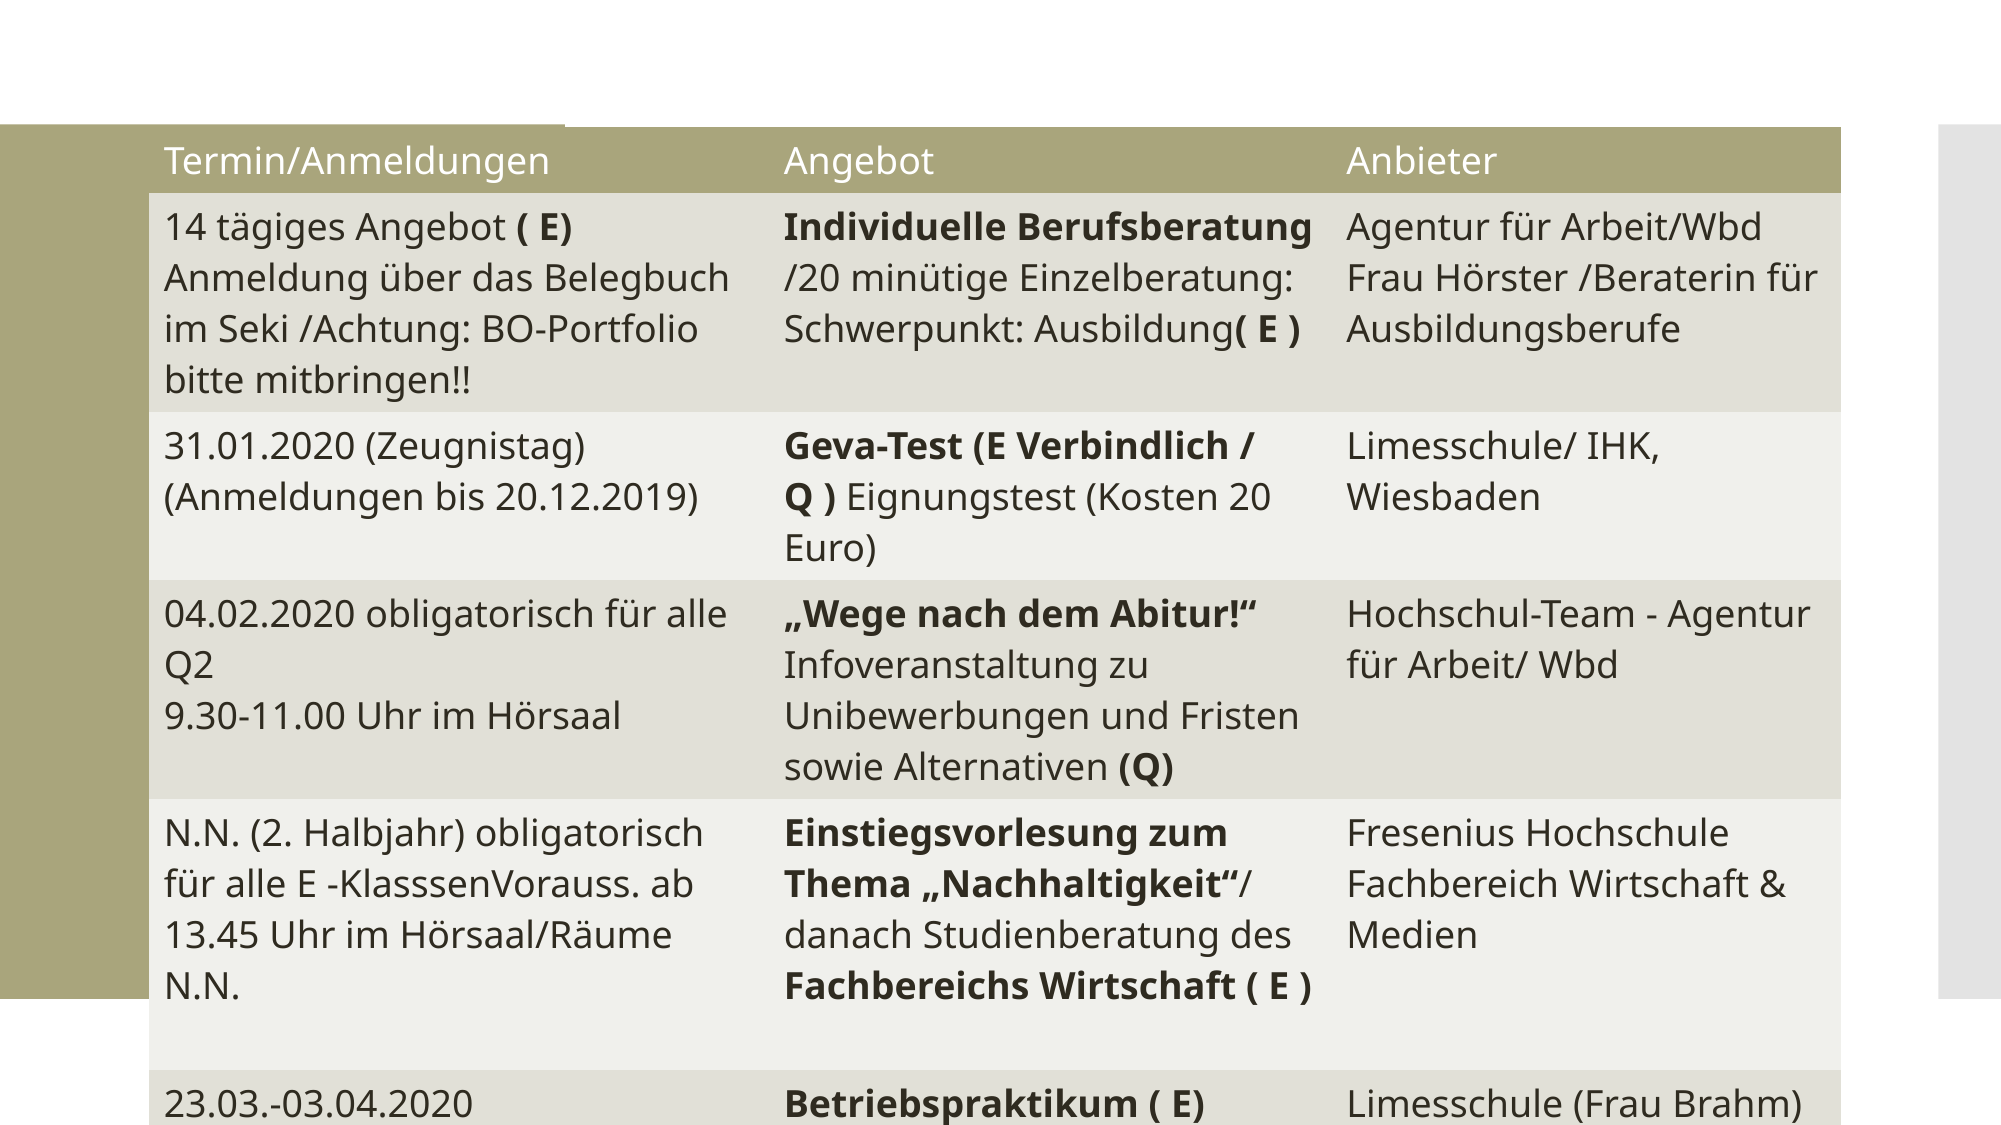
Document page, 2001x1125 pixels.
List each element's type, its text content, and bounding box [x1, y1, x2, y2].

table_cell Geva-Test (E Verbindlich / Q ) Eignungstest (Kosten 20 Euro) [769, 412, 1331, 580]
table_cell Limesschule/ IHK, Wiesbaden [1331, 412, 1841, 580]
table_cell Betriebspraktikum ( E) In-/Ausland (Spanien) [769, 1070, 1331, 1125]
table_cell „Wege nach dem Abitur!“ Infoveranstaltung zu Unibewerbungen und Fristen sowie Alternativen (Q) [769, 580, 1331, 799]
table_header Angebot [769, 127, 1331, 193]
table_cell Hochschul-Team - Agentur für Arbeit/ Wbd [1331, 580, 1841, 799]
table_cell Agentur für Arbeit/Wbd Frau Hörster /Beraterin für Ausbildungsberufe [1331, 193, 1841, 412]
table_cell 04.02.2020 obligatorisch für alle Q2 9.30-11.00 Uhr im Hörsaal [149, 580, 769, 799]
table_cell Einstiegsvorlesung zum Thema „Nachhaltigkeit“/ danach Studienberatung des Fachbereichs Wirtschaft ( E ) [769, 799, 1331, 1070]
table_header Anbieter [1331, 127, 1841, 193]
table_cell 23.03.-03.04.2020 Vor- und Nachbereitung FB POWI [149, 1070, 769, 1125]
table_header Termin/Anmeldungen [149, 127, 769, 193]
table_cell N.N. (2. Halbjahr) obligatorisch für alle E -KlasssenVorauss. ab 13.45 Uhr im Hörsaal/Räume N.N. [149, 799, 769, 1070]
table_cell 31.01.2020 (Zeugnistag) (Anmeldungen bis 20.12.2019) [149, 412, 769, 580]
table_cell 14 tägiges Angebot ( E) Anmeldung über das Belegbuch im Seki /Achtung: BO-Portfolio bitte mitbringen!! [149, 193, 769, 412]
table_cell Fresenius Hochschule Fachbereich Wirtschaft & Medien [1331, 799, 1841, 1070]
table_cell Individuelle Berufsberatung /20 minütige Einzelberatung: Schwerpunkt: Ausbildung( E ) [769, 193, 1331, 412]
table_cell Limesschule (Frau Brahm) [1331, 1070, 1841, 1125]
